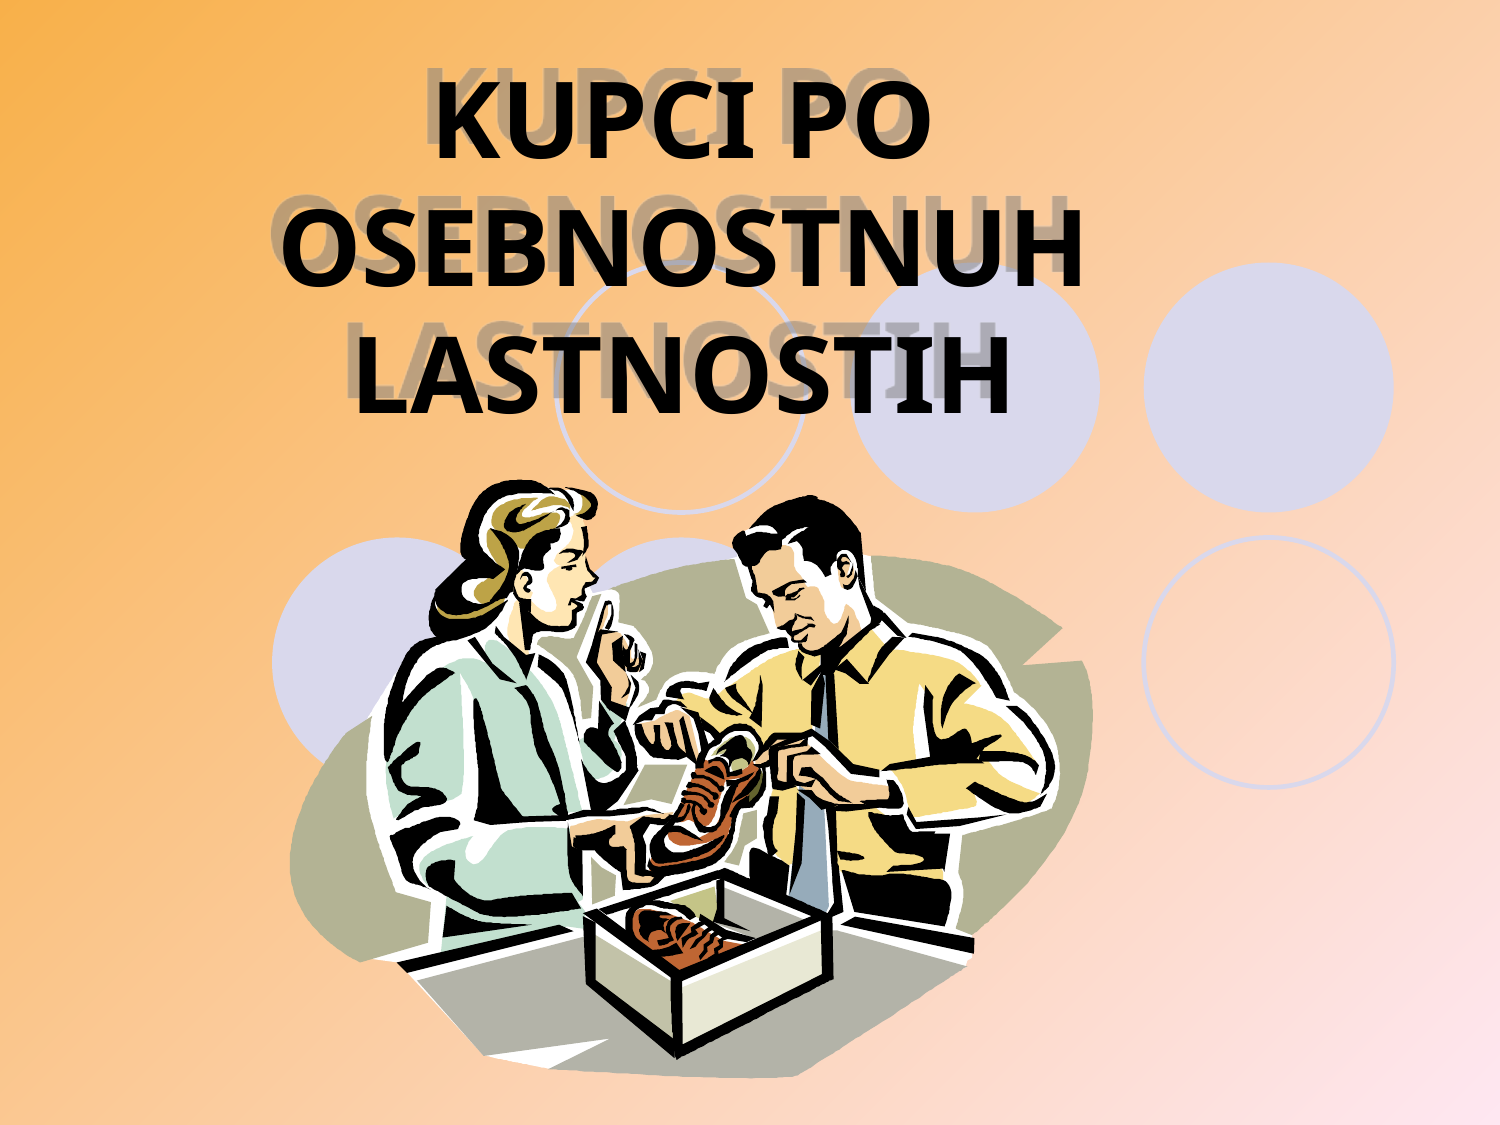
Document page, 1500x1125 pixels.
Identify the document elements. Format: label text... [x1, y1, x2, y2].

picture [289, 467, 1105, 1091]
text_box KUPCI PO OSEBNOSTNUH LASTNOSTIH [64, 137, 1303, 350]
